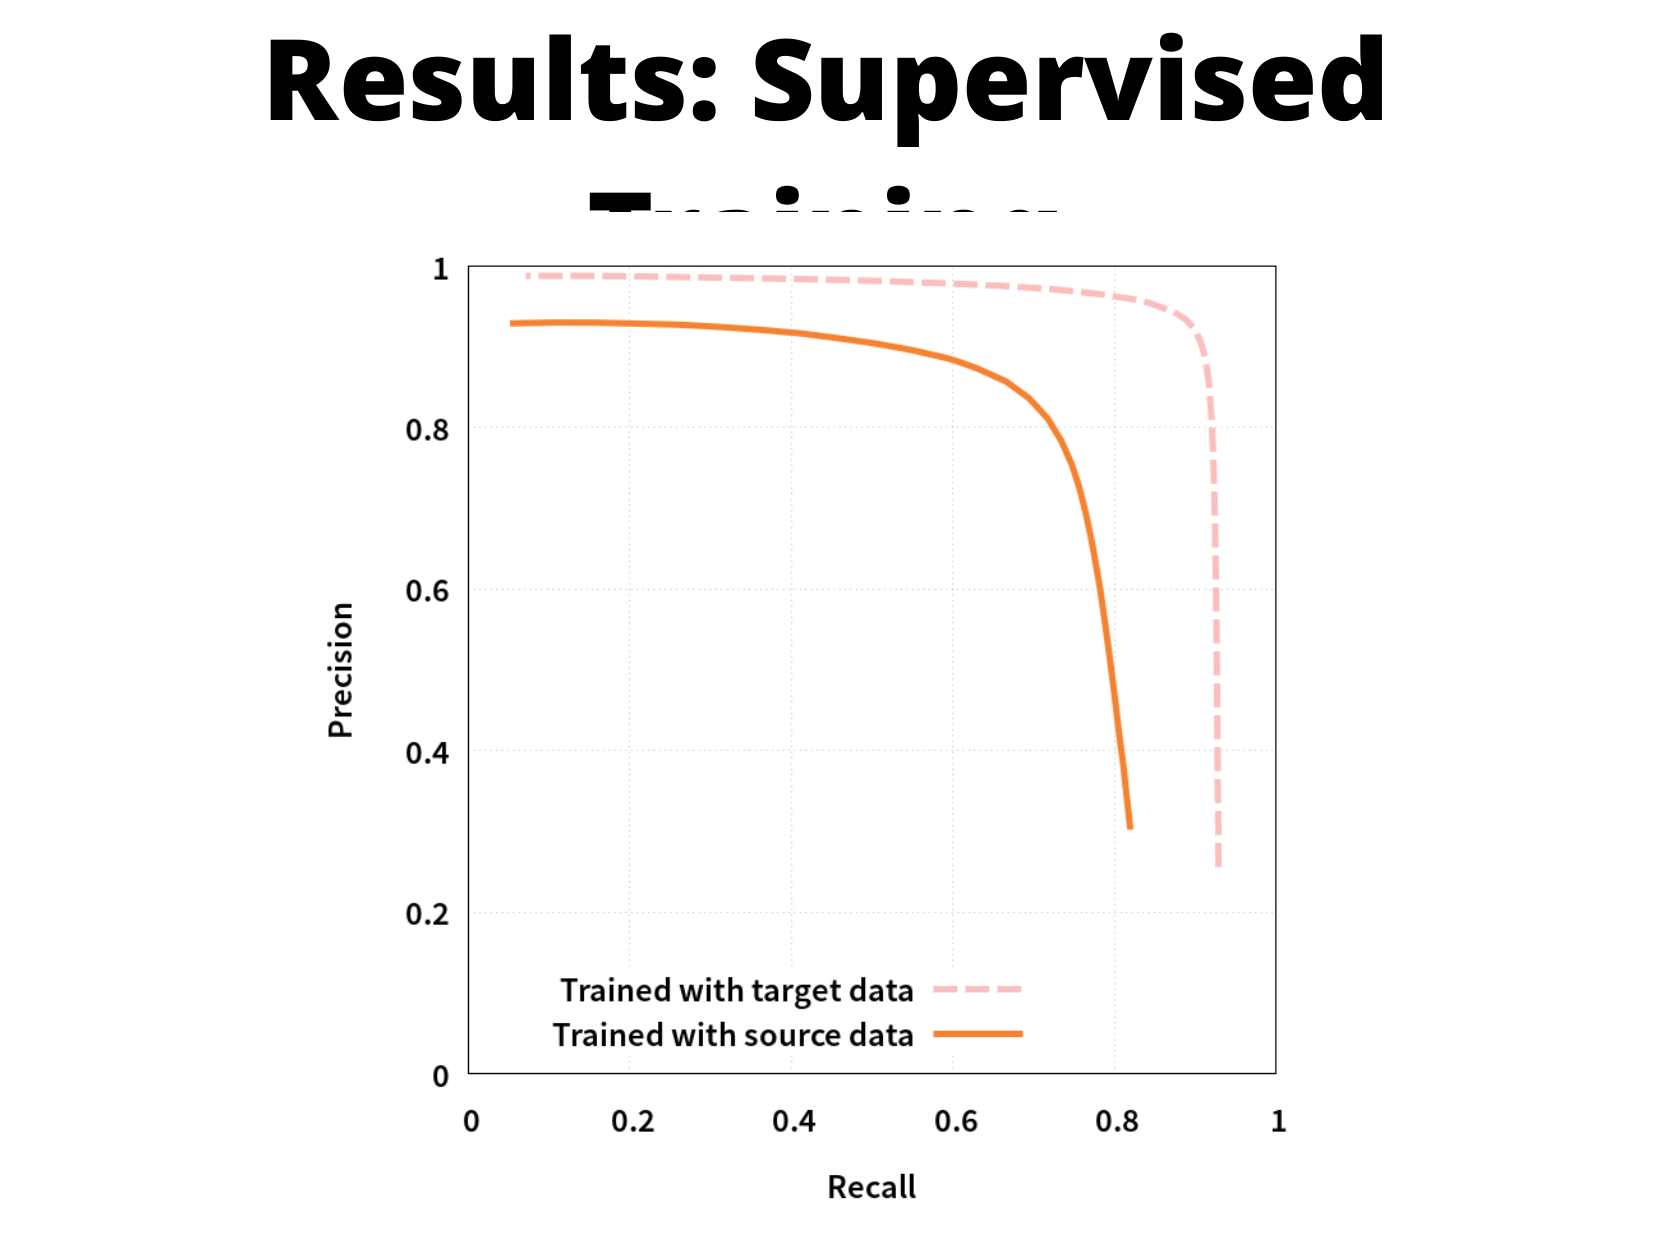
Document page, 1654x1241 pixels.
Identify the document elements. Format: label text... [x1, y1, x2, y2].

title Results: Supervised Training [82, 49, 1571, 257]
picture [307, 212, 1329, 1234]
